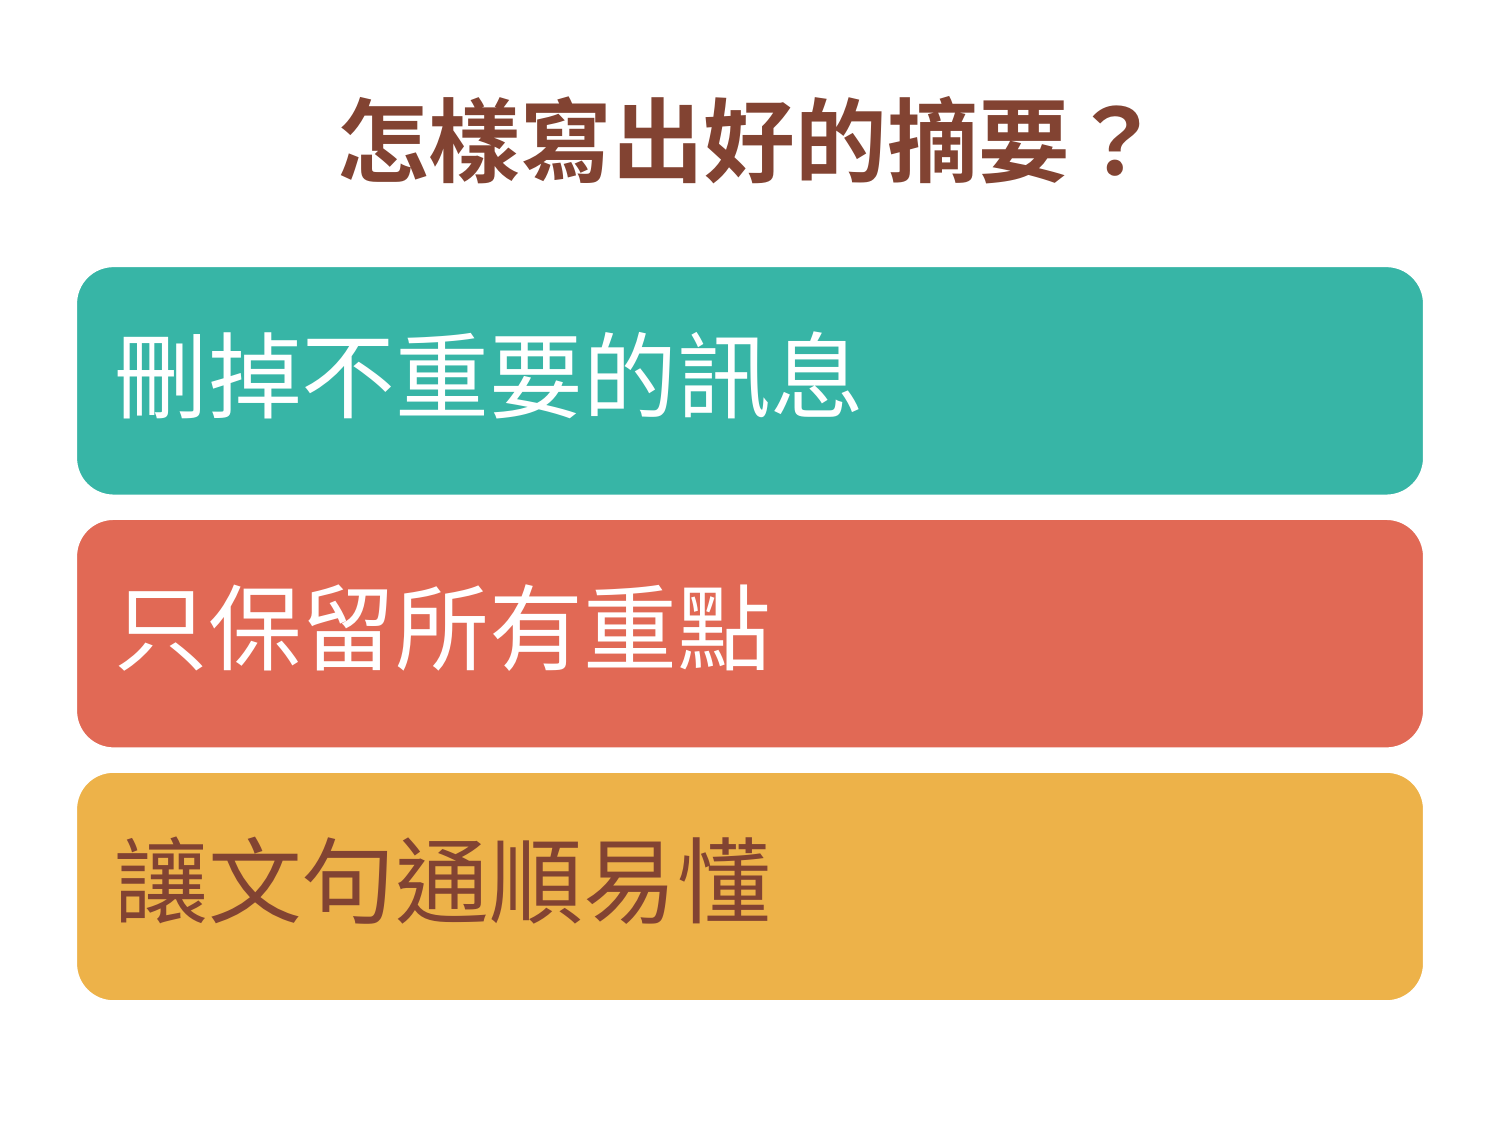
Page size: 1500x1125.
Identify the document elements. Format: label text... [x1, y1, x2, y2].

text_box 讓文句通順易懂 [75, 770, 1426, 1003]
text_box 只保留所有重點 [75, 517, 1426, 750]
title 怎樣寫出好的摘要？ [75, 45, 1426, 233]
text_box 刪掉不重要的訊息 [75, 265, 1426, 497]
